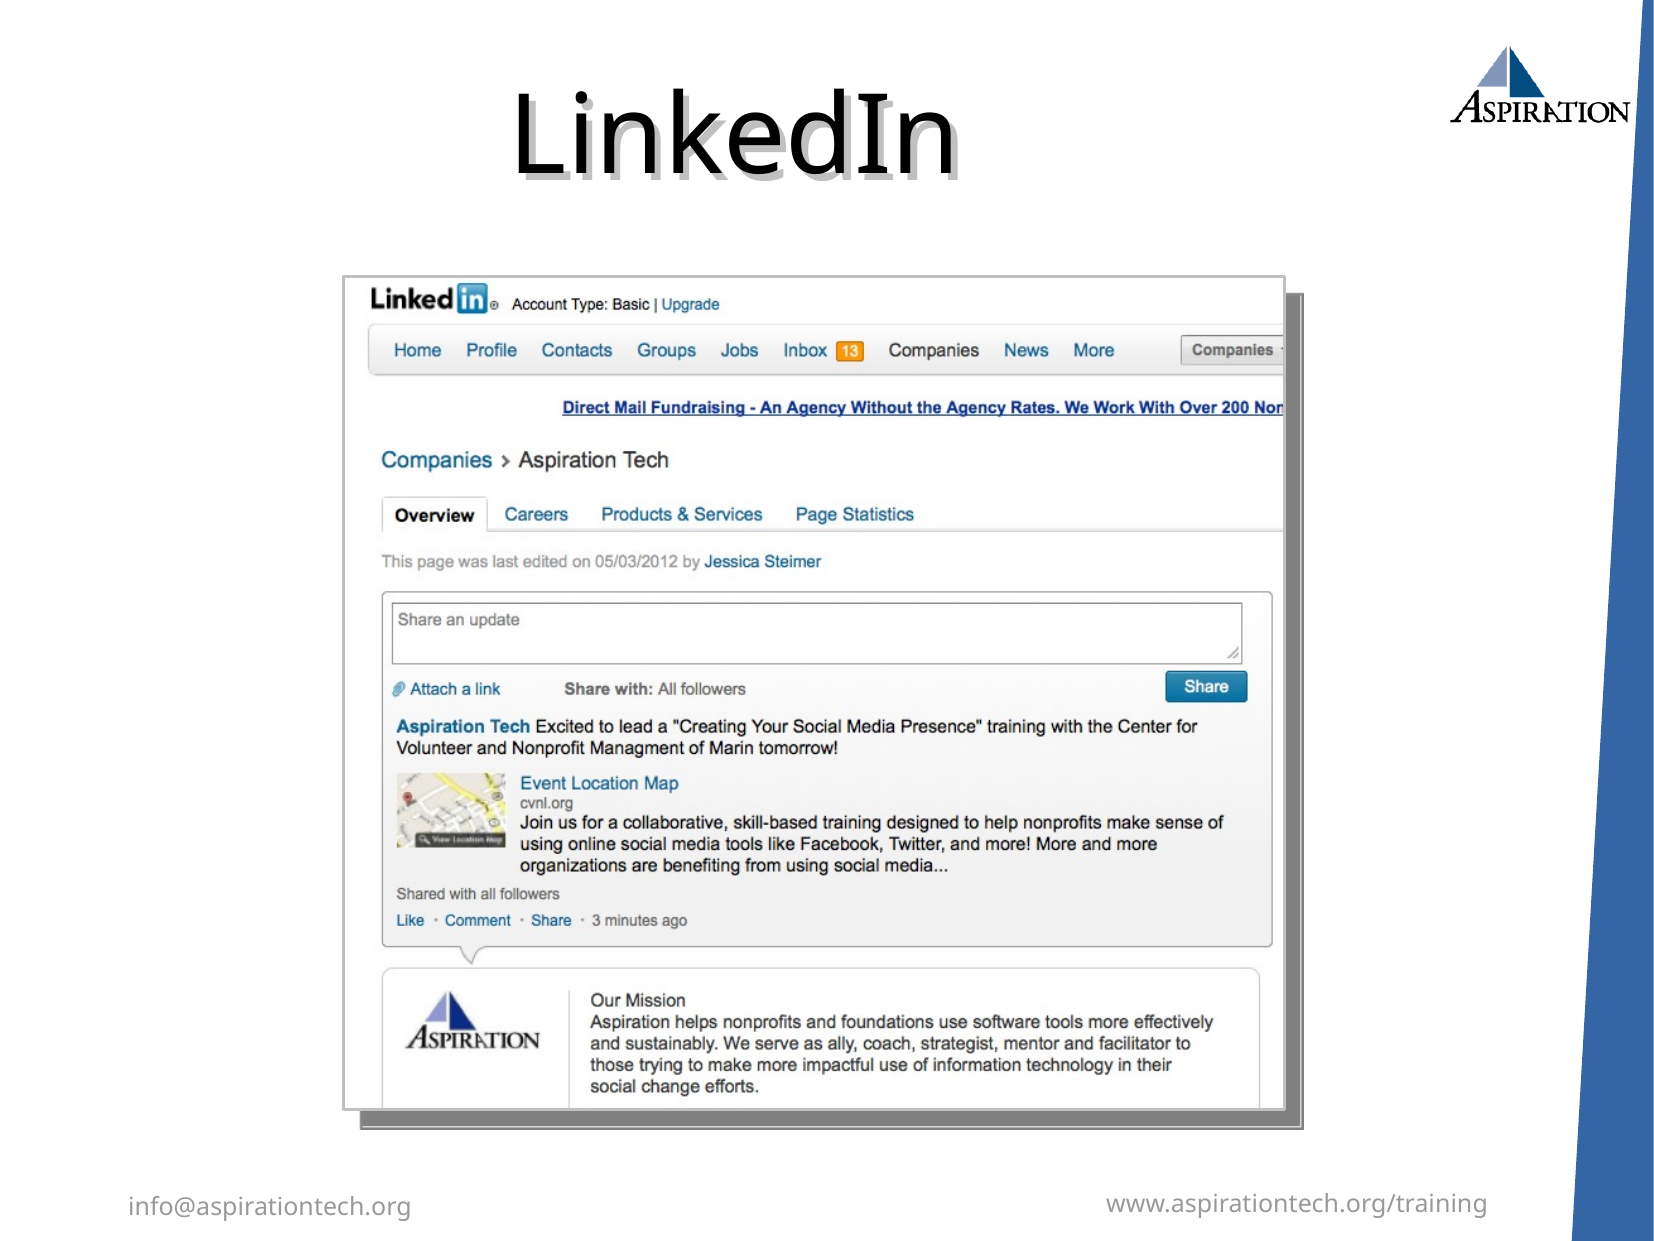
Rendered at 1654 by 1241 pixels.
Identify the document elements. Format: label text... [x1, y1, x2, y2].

title LinkedIn [54, 21, 1415, 227]
picture [1450, 46, 1631, 132]
picture [344, 277, 1283, 1109]
